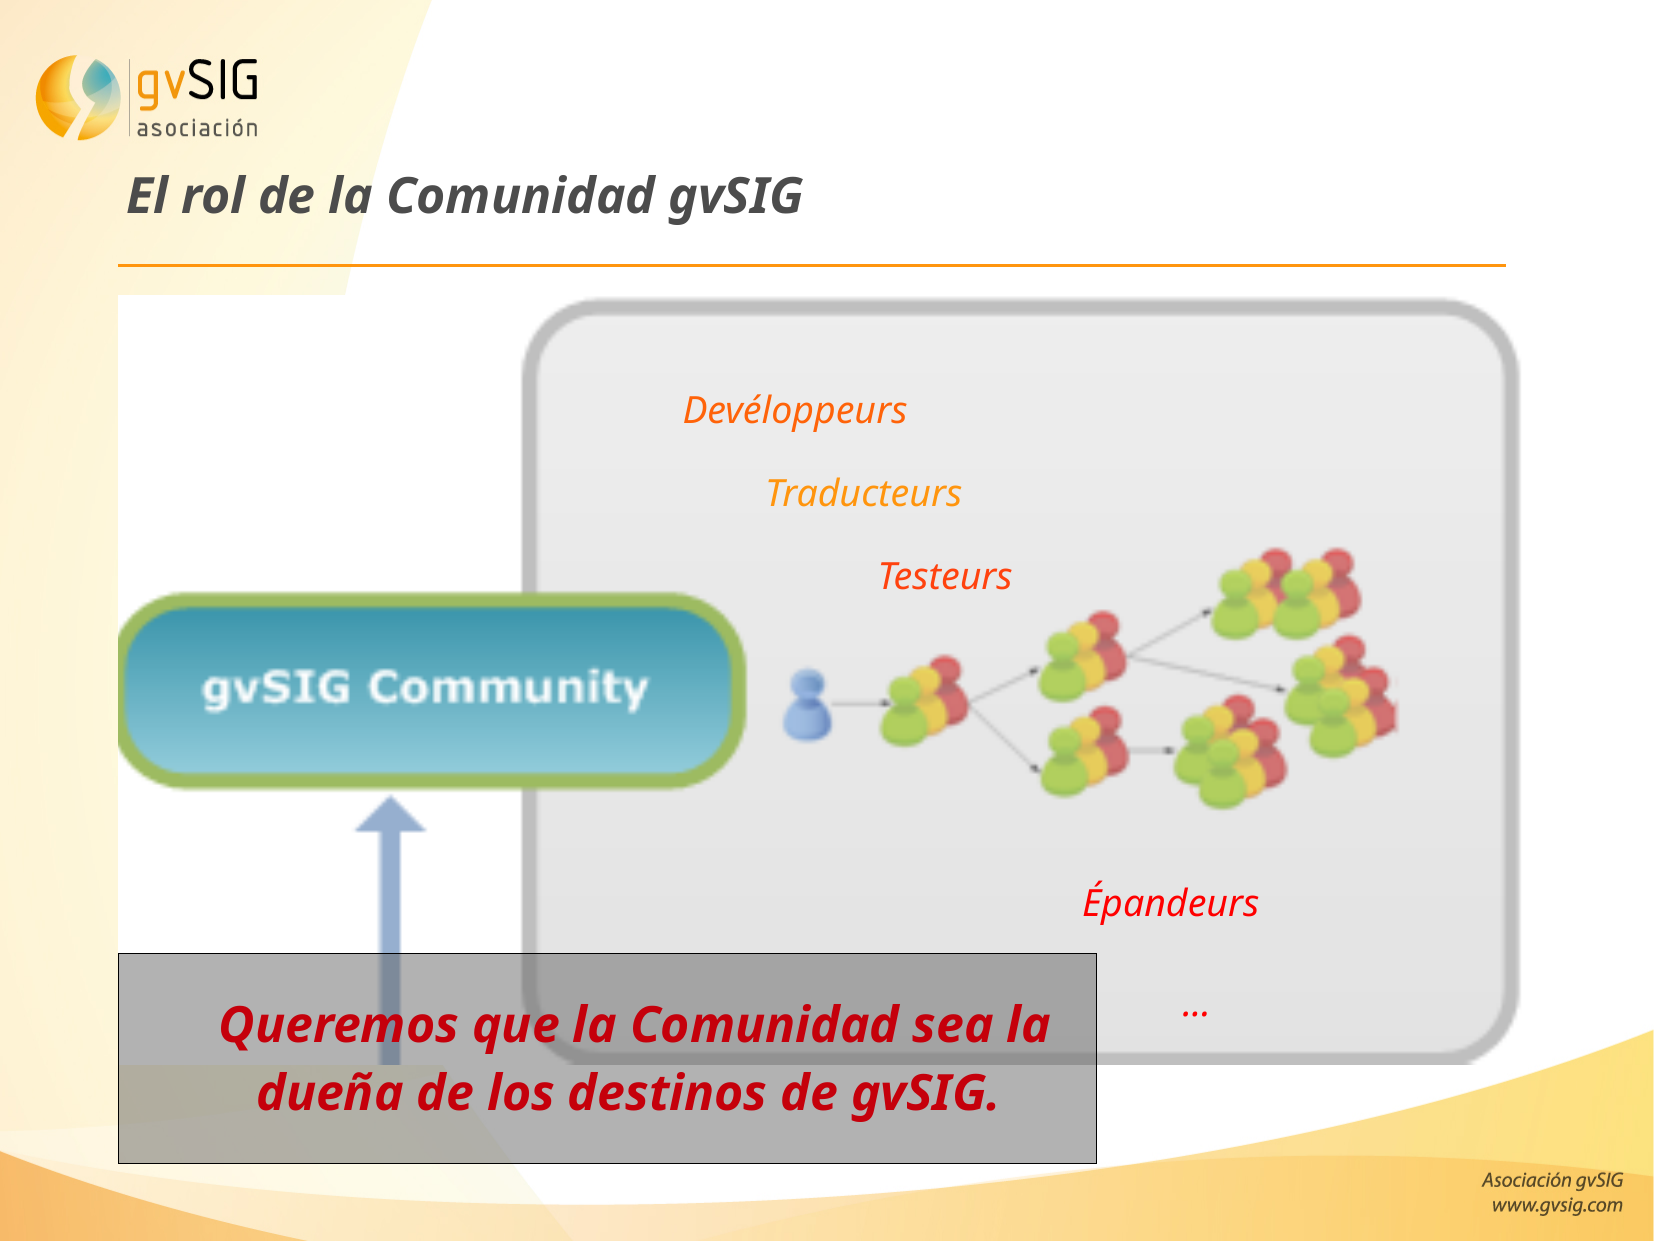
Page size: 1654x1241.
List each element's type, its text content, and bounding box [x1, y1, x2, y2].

picture [0, 0, 1654, 1241]
text_box Traducteurs [765, 462, 1113, 522]
text_box Testeurs [877, 545, 1225, 604]
text_box Devéloppeurs [682, 380, 1030, 439]
text_box [118, 953, 1097, 1164]
text_box ... [1182, 972, 1530, 1032]
text_box El rol de la Comunidad gvSIG [126, 165, 1078, 224]
text_box Queremos que la Comunidad sea la dueña de los destinos de gvSIG. [159, 969, 1111, 1145]
text_box Épandeurs [1082, 872, 1430, 931]
